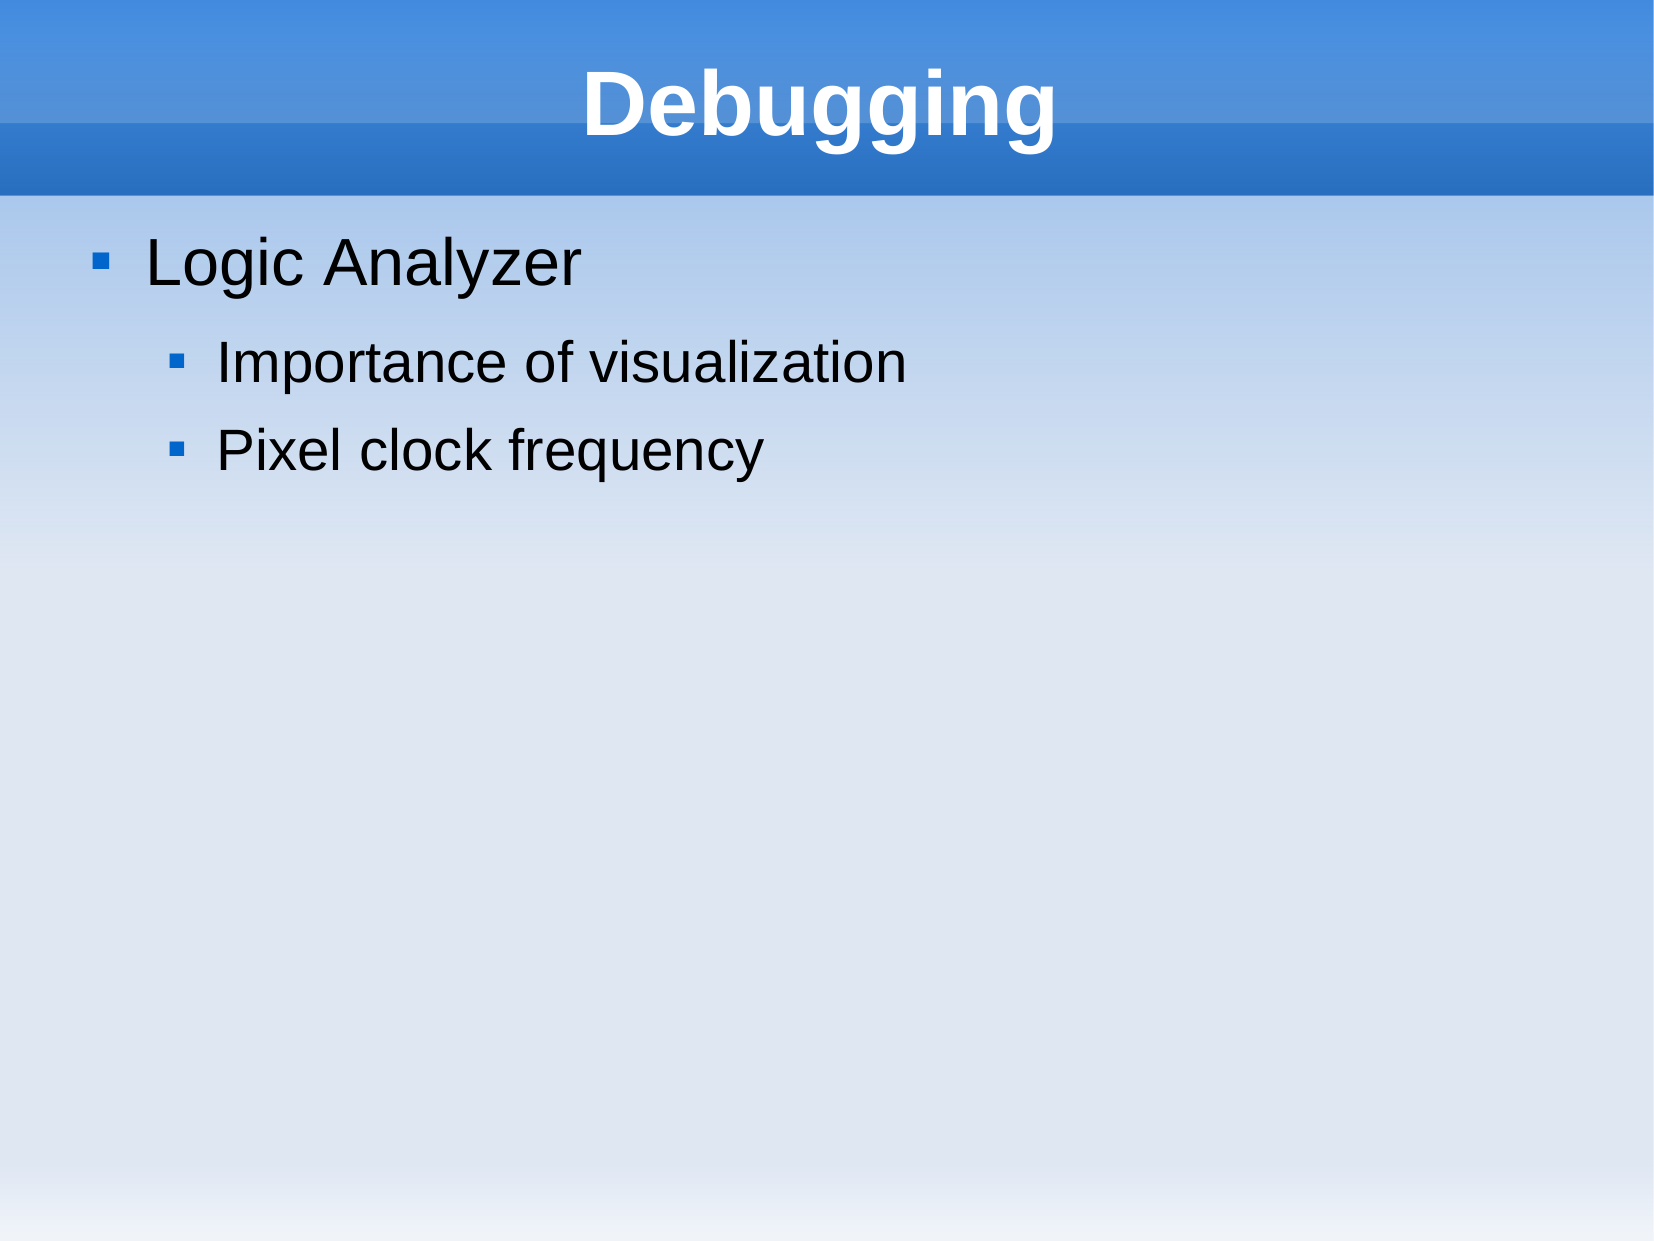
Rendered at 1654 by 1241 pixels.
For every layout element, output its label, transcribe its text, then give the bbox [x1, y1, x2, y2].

title Debugging [76, 0, 1565, 208]
list Logic Analyzer Importance of visualization Pixel clock frequency [75, 225, 1564, 1044]
picture [0, 0, 1654, 1241]
